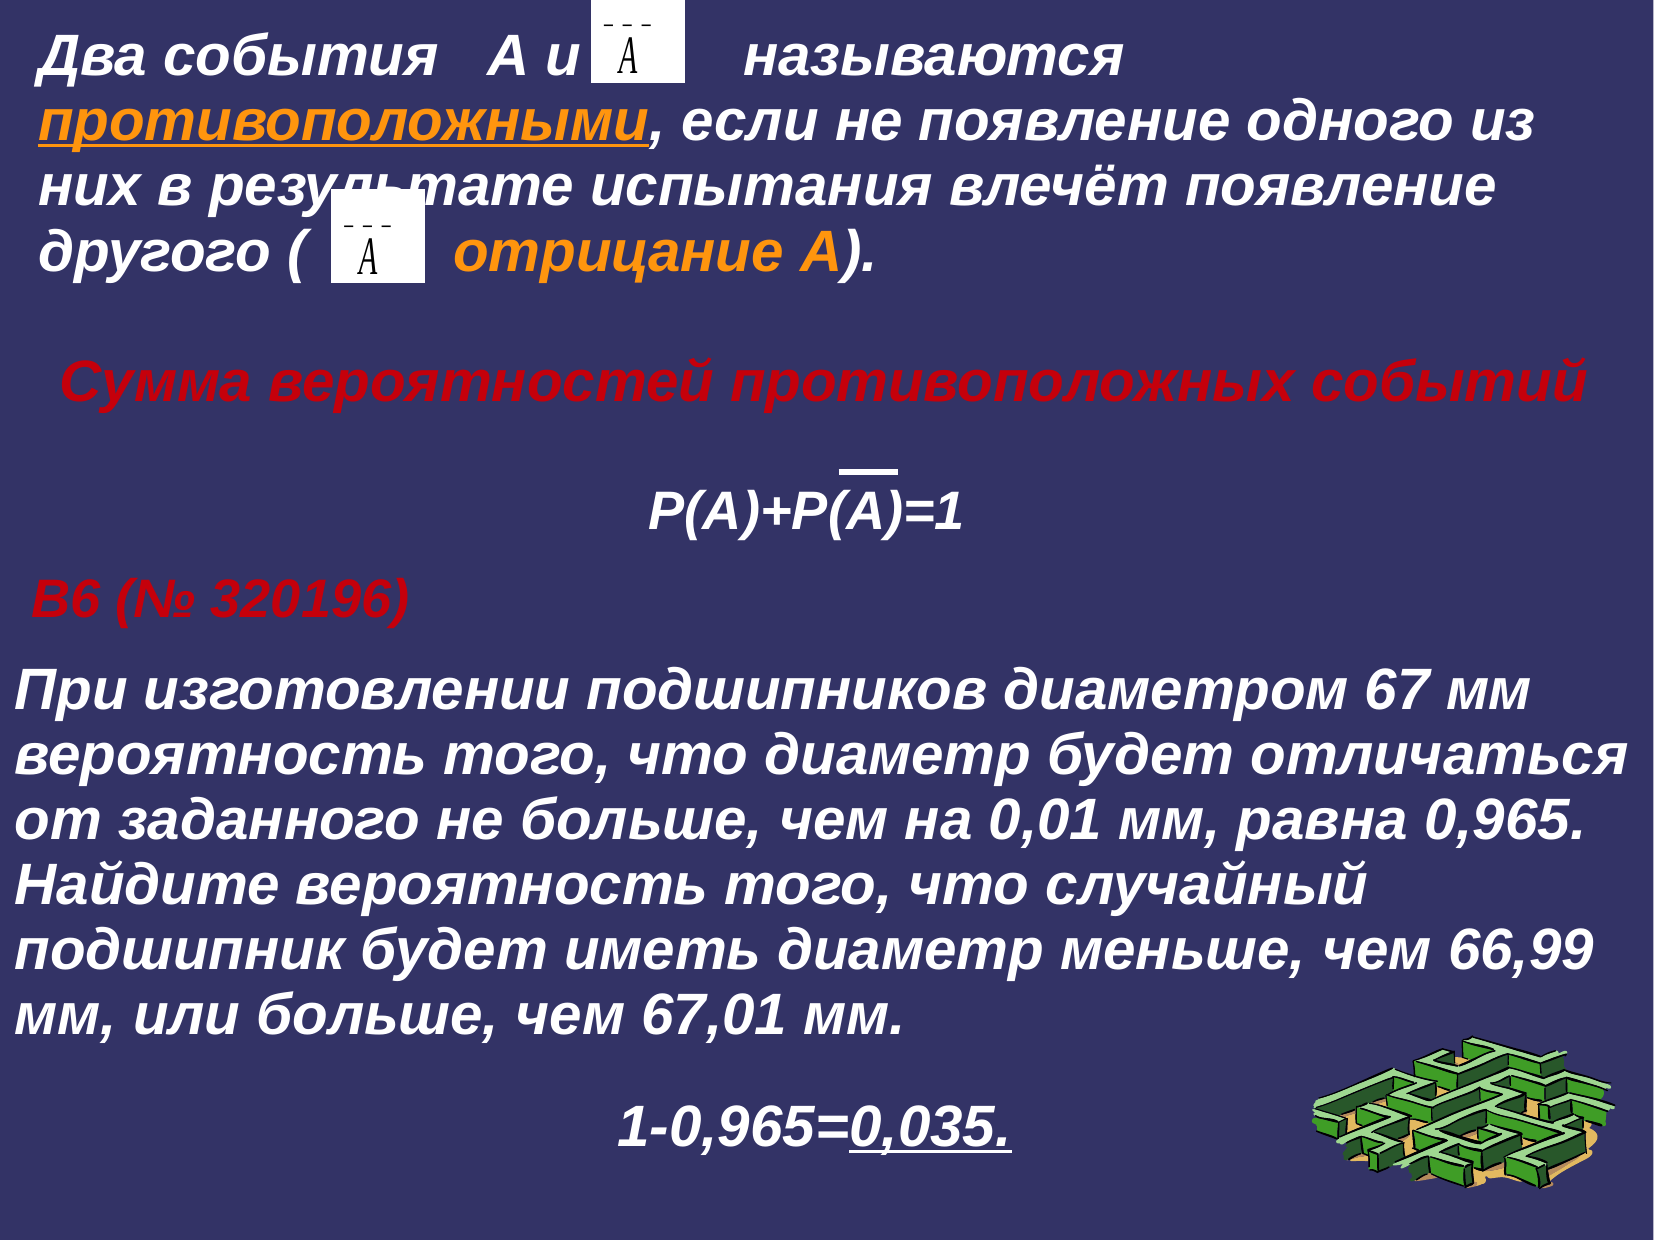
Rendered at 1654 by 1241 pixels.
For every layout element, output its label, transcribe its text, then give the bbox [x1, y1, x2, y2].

picture [590, 0, 686, 83]
text_box При изготовлении подшипников диаметром 67 мм вероятность того, что диаметр будет отличаться от заданного не больше, чем на 0,01 мм, равна 0,965. Найдите вероятность того, что случайный подшипник будет иметь диаметр меньше, чем 66,99 мм, или больше, чем 67,01 мм. [0, 649, 1654, 1062]
text_box Два события А и называются противоположными, если не появление одного из них в результате испытания влечёт появление другого ( отрицание А). [23, 15, 1654, 344]
picture [330, 188, 426, 284]
text_box Сумма вероятностей противоположных событий Р(А)+Р(А)=1 [10, 333, 1619, 556]
text_box 1-0,965=0,035. [602, 1086, 1040, 1168]
text_box B6 (№ 320196) [16, 561, 579, 638]
